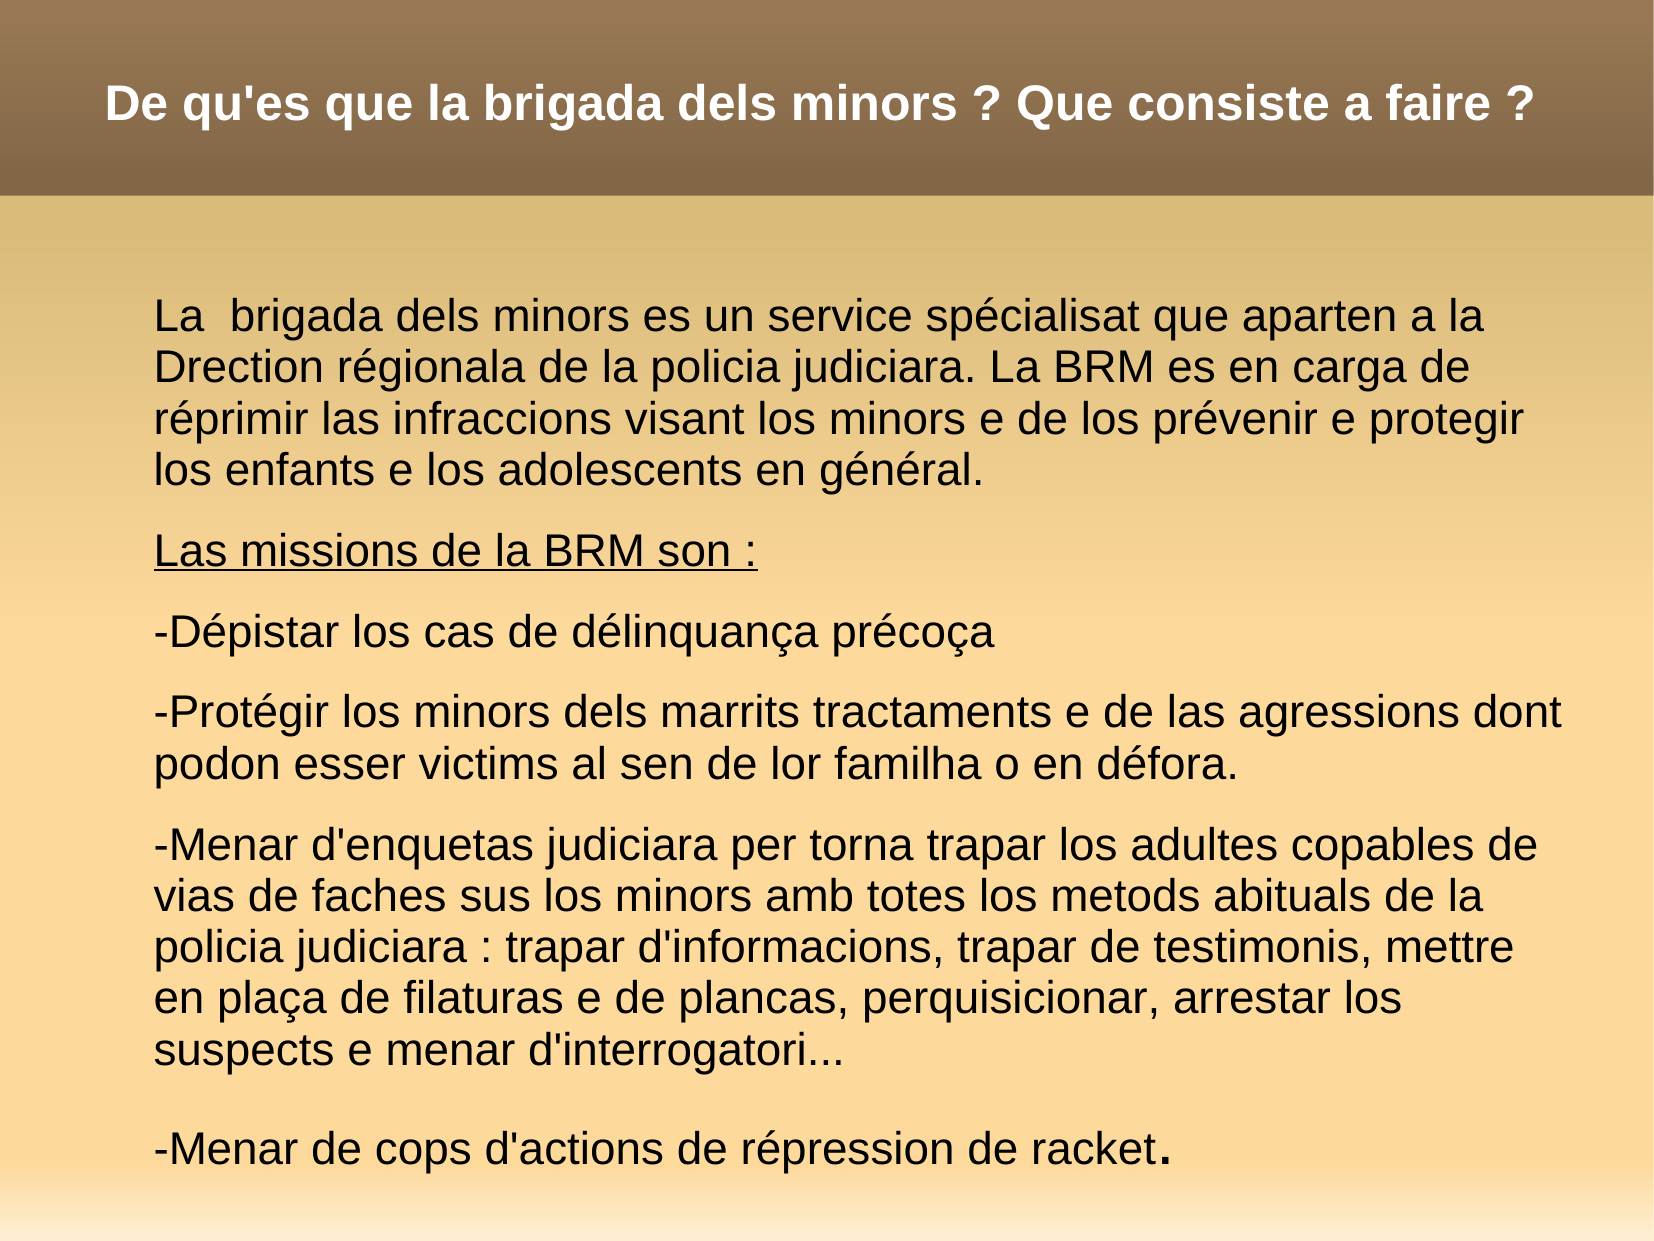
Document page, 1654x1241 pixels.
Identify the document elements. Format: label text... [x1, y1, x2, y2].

picture [0, 0, 1654, 1241]
title De qu'es que la brigada dels minors ? Que consiste a faire ? [76, 0, 1565, 208]
list La brigada dels minors es un service spécialisat que aparten a la Drection régionala de la policia judiciara. La BRM es en carga de réprimir las infraccions visant los minors e de los prévenir e protegir los enfants e los adolescents en général. Las missions de la BRM son : -Dépistar los cas de délinquança précoça -Protégir los minors dels marrits tractaments e de las agressions dont podon esser victims al sen de lor familha o en défora. -Menar d'enquetas judiciara per torna trapar los adultes copables de vias de faches sus los minors amb totes los metods abituals de la policia judiciara : trapar d'informacions, trapar de testimonis, mettre en plaça de filaturas e de plancas, perquisicionar, arrestar los suspects e menar d'interrogatori... -Menar de cops d'actions de répression de racket. [82, 290, 1571, 1180]
